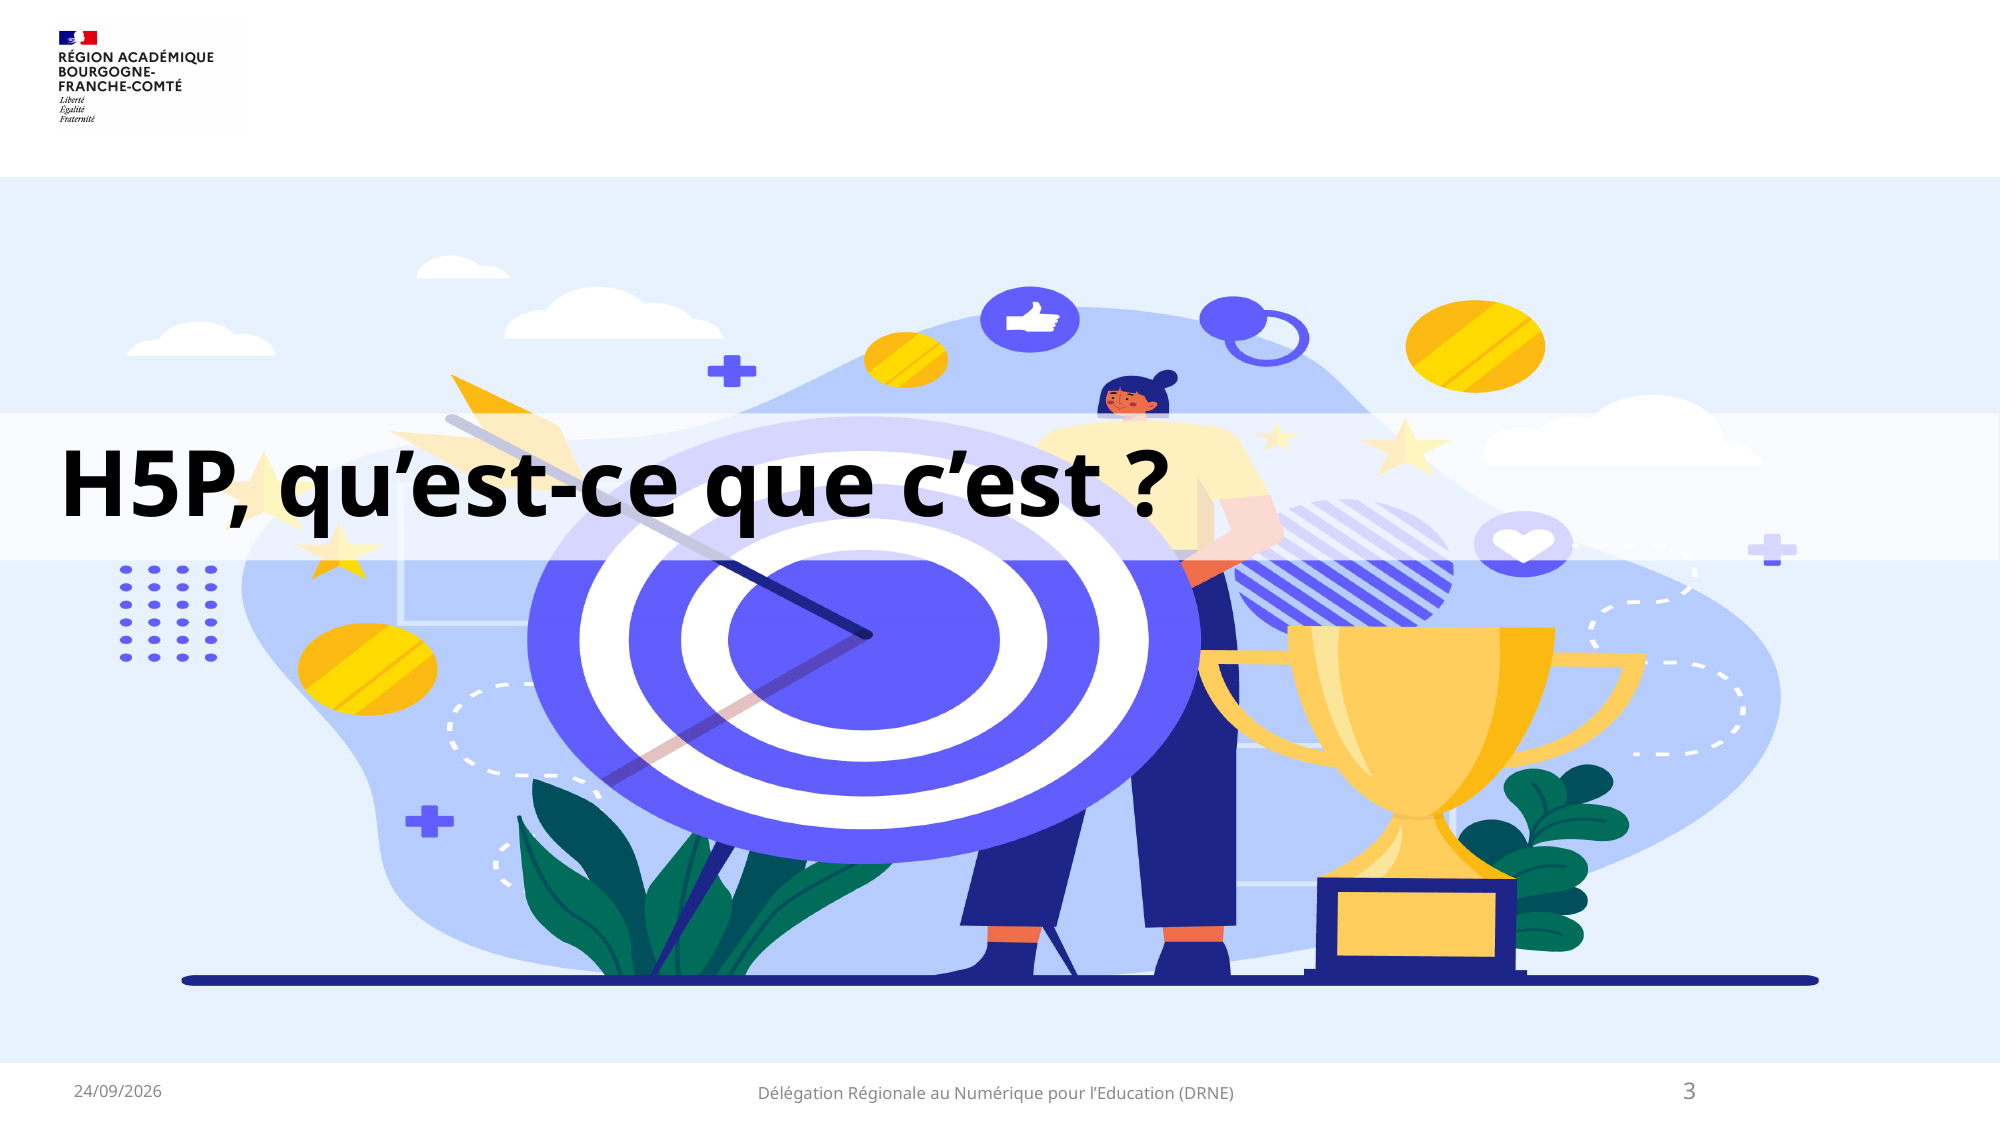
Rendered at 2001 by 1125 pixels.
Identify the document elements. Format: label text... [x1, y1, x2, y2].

picture [0, 561, 2000, 1063]
text_box 3 [1683, 1062, 1919, 1122]
title H5P, qu’est-ce que c’est ? [0, 413, 2000, 561]
text_box 29/10/2024 [59, 1062, 295, 1122]
text_box Délégation Régionale au Numérique pour l’Education (DRNE) [546, 1063, 1432, 1122]
picture [0, 177, 2000, 413]
